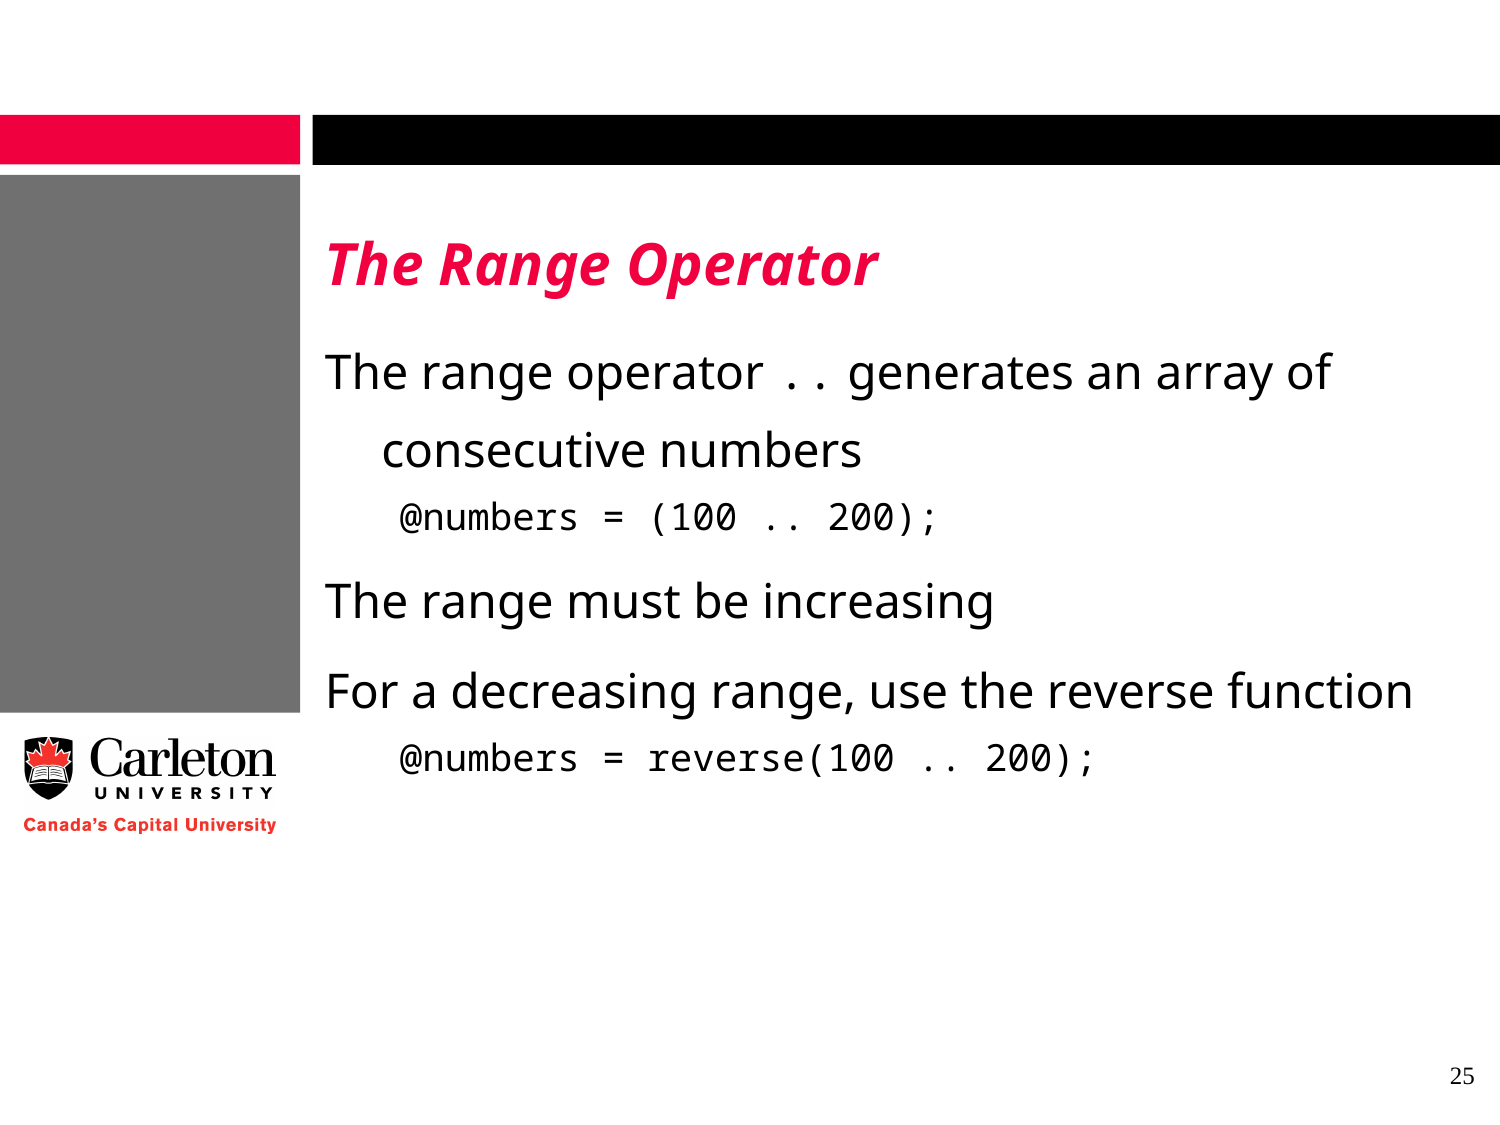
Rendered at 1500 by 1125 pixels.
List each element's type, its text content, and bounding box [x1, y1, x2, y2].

picture [24, 737, 276, 834]
title The Range Operator [324, 194, 1450, 324]
list The range operator .. generates an array of consecutive numbers @numbers = (100 .. 200); The range must be increasing For a decreasing range, use the reverse function @numbers = reverse(100 .. 200); [324, 324, 1450, 1036]
